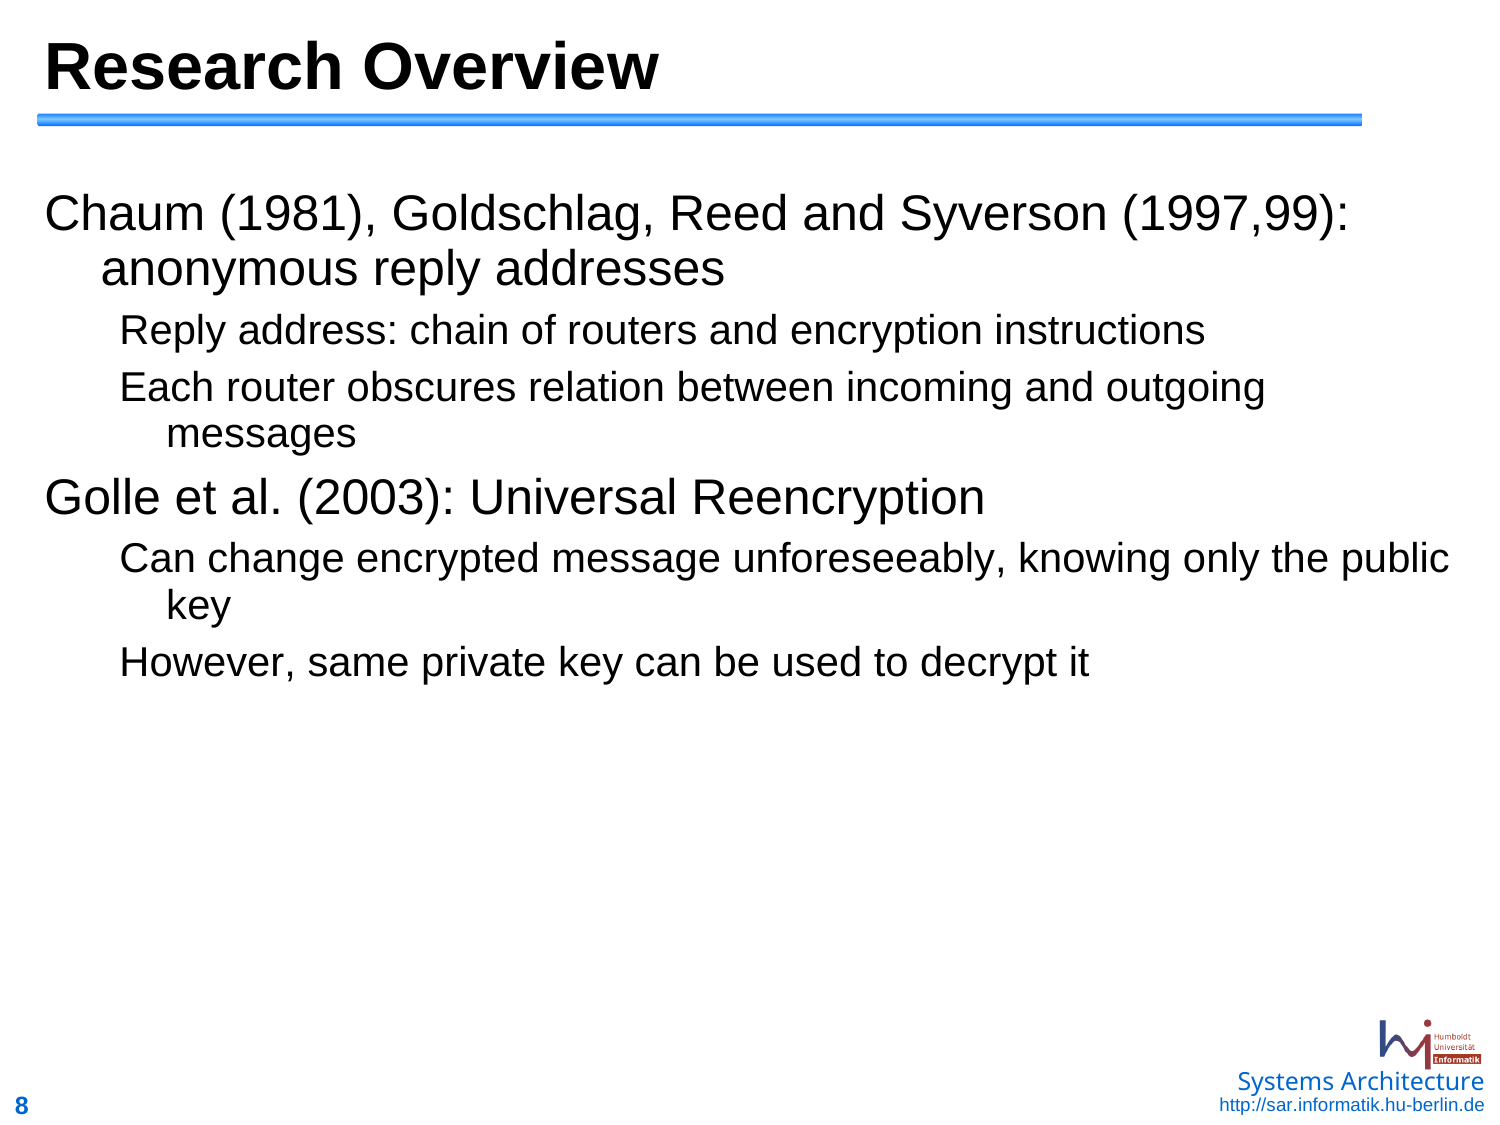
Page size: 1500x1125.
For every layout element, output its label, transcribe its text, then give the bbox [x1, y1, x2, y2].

picture [1376, 1016, 1483, 1071]
title Research Overview [29, 20, 1500, 114]
list Chaum (1981), Goldschlag, Reed and Syverson (1997,99): anonymous reply addresses Reply address: chain of routers and encryption instructions Each router obscures relation between incoming and outgoing messages Golle et al. (2003): Universal Reencryption Can change encrypted message unforeseeably, knowing only the public key However, same private key can be used to decrypt it [29, 177, 1477, 1059]
